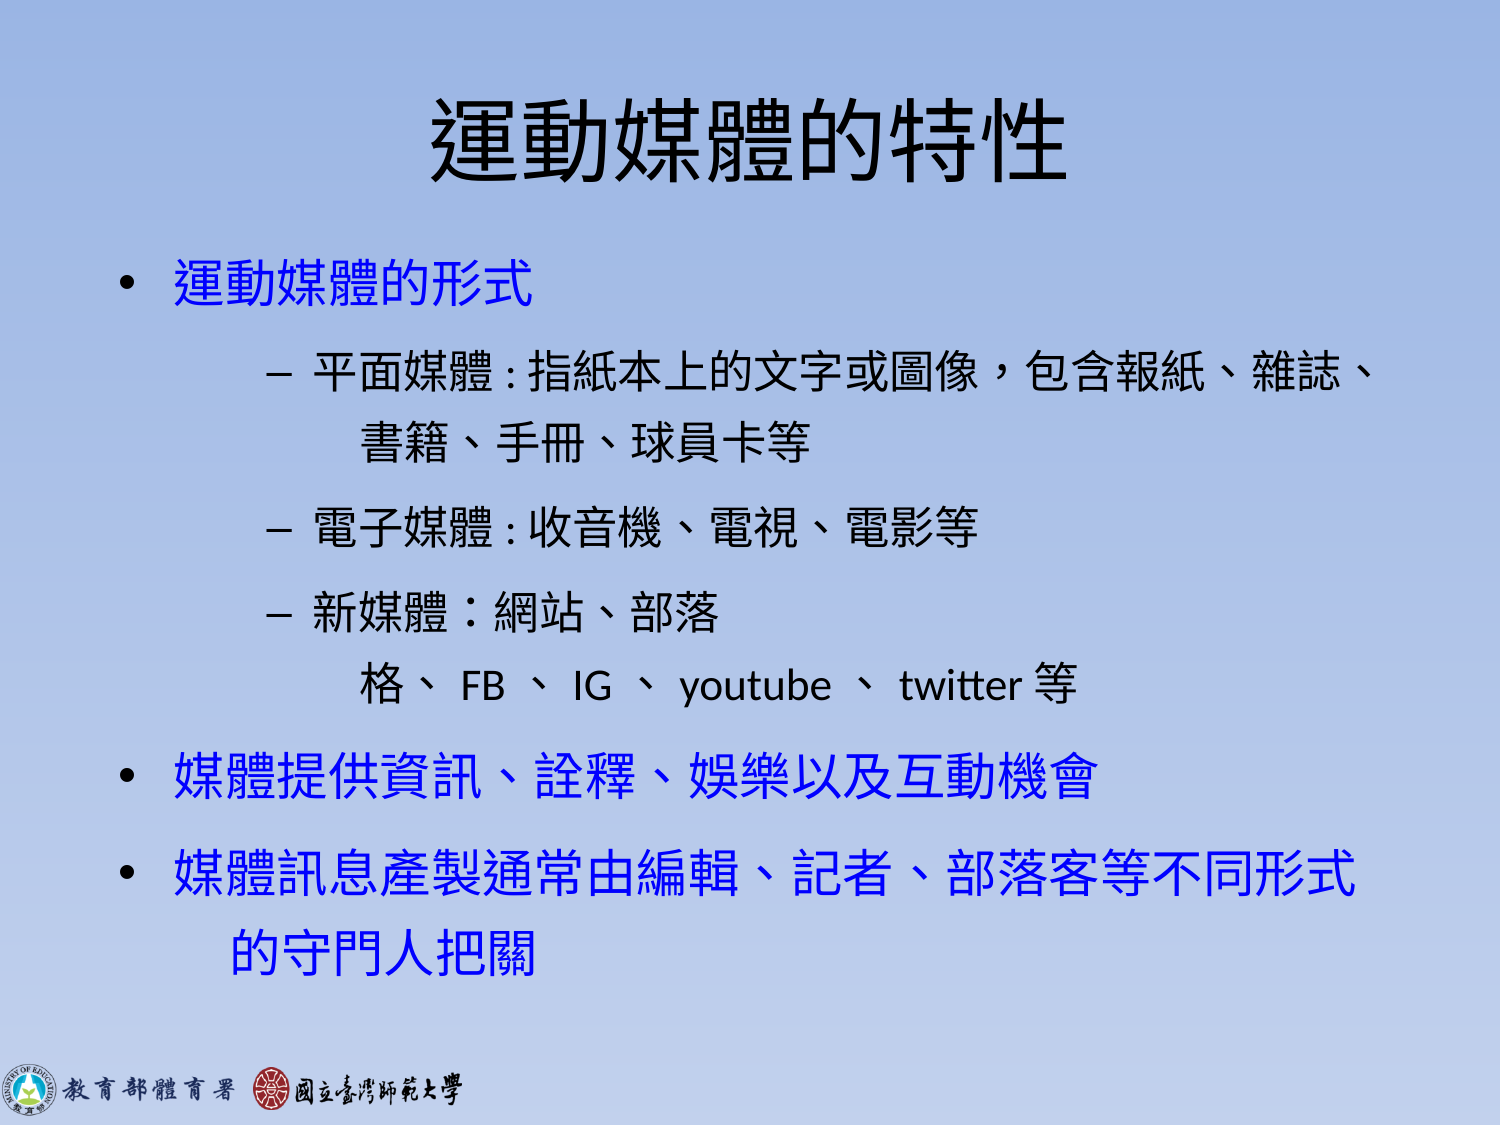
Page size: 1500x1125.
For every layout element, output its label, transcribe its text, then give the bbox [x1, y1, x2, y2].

list 運動媒體的形式 平面媒體:指紙本上的文字或圖像，包含報紙、雜誌、書籍、手冊、球員卡等 電子媒體:收音機、電視、電影等 新媒體：網站、部落格、FB、IG、youtube、twitter等 媒體提供資訊、詮釋、娛樂以及互動機會 媒體訊息產製通常由編輯、記者、部落客等不同形式的守門人把關 [103, 225, 1397, 992]
title 運動媒體的特性 [75, 45, 1426, 233]
